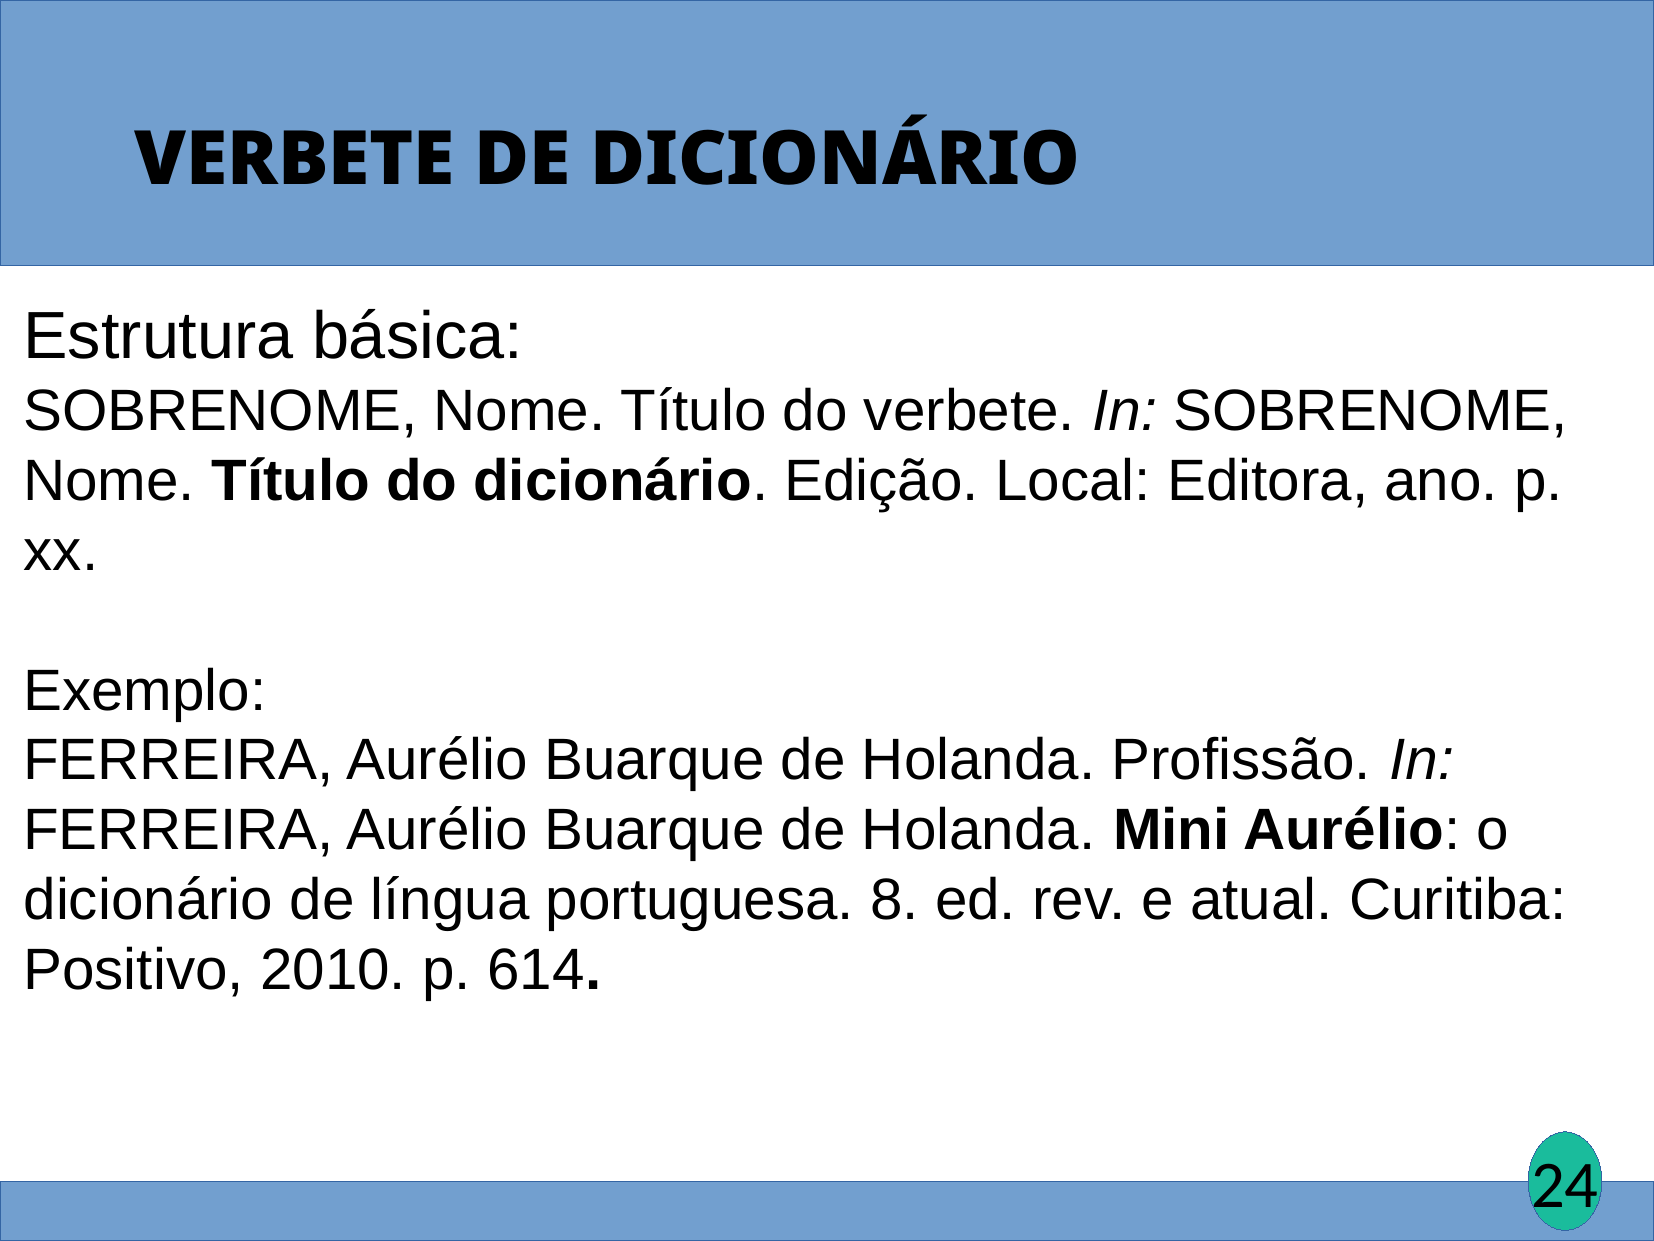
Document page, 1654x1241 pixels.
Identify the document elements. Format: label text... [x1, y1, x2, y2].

title VERBETE DE DICIONÁRIO [134, 51, 1623, 259]
list Estrutura básica: SOBRENOME, Nome. Título do verbete. In: SOBRENOME, Nome. Título do dicionário. Edição. Local: Editora, ano. p. xx. Exemplo: FERREIRA, Aurélio Buarque de Holanda. Profissão. In: FERREIRA, Aurélio Buarque de Holanda. Mini Aurélio: o dicionário de língua portuguesa. 8. ed. rev. e atual. Curitiba: Positivo, 2010. p. 614. [23, 292, 1619, 1012]
